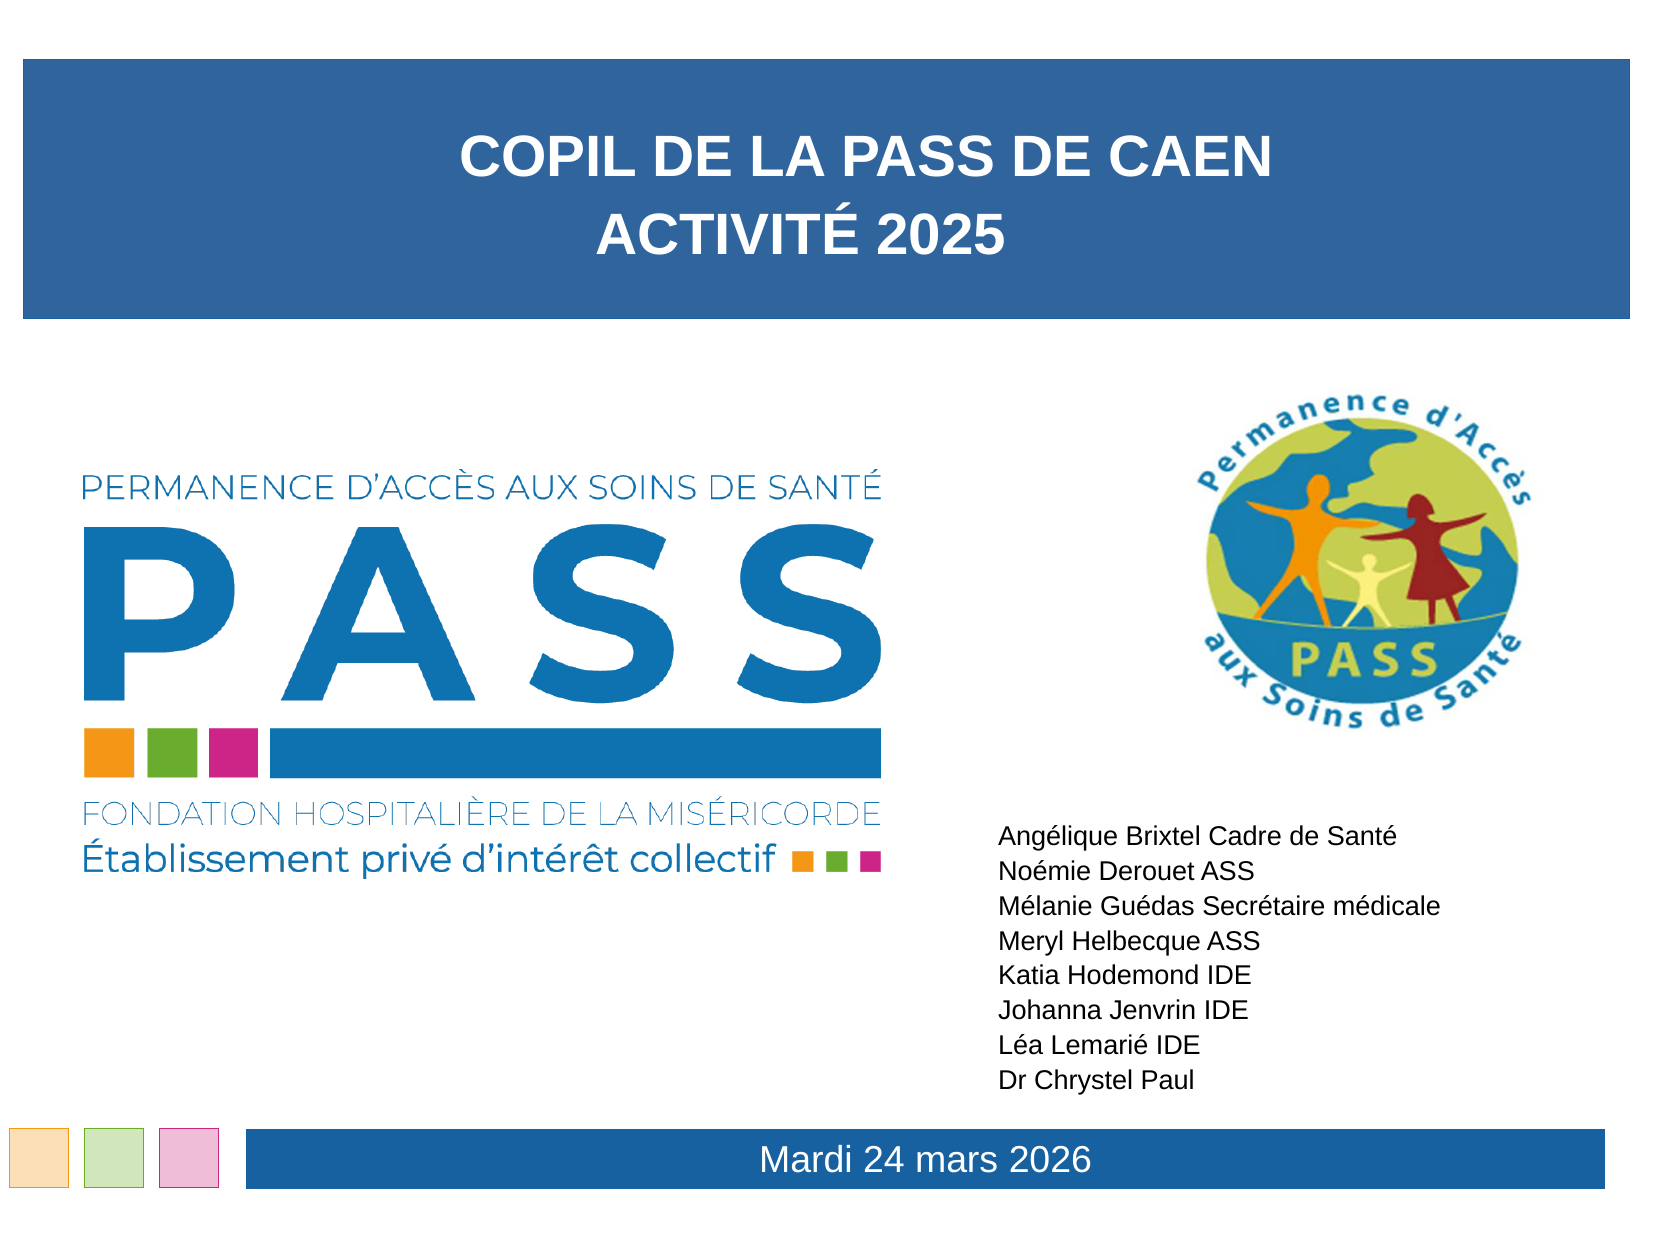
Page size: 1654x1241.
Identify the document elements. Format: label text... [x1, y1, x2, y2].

text_box [84, 1128, 144, 1188]
text_box [9, 1128, 69, 1188]
picture [1171, 387, 1553, 736]
text_box Angélique Brixtel Cadre de Santé Noémie Derouet ASS Mélanie Guédas Secrétaire médicale Meryl Helbecque ASS Katia Hodemond IDE Johanna Jenvrin IDE Léa Lemarié IDE Dr Chrystel Paul [983, 806, 1624, 1138]
text_box Mardi 24 mars 2026 [246, 1129, 1605, 1189]
text_box [23, 59, 1630, 319]
text_box [159, 1128, 219, 1188]
title COPIL DE LA PASS DE CAEN ACTIVITÉ 2025 [56, 65, 1545, 333]
picture [83, 469, 881, 880]
